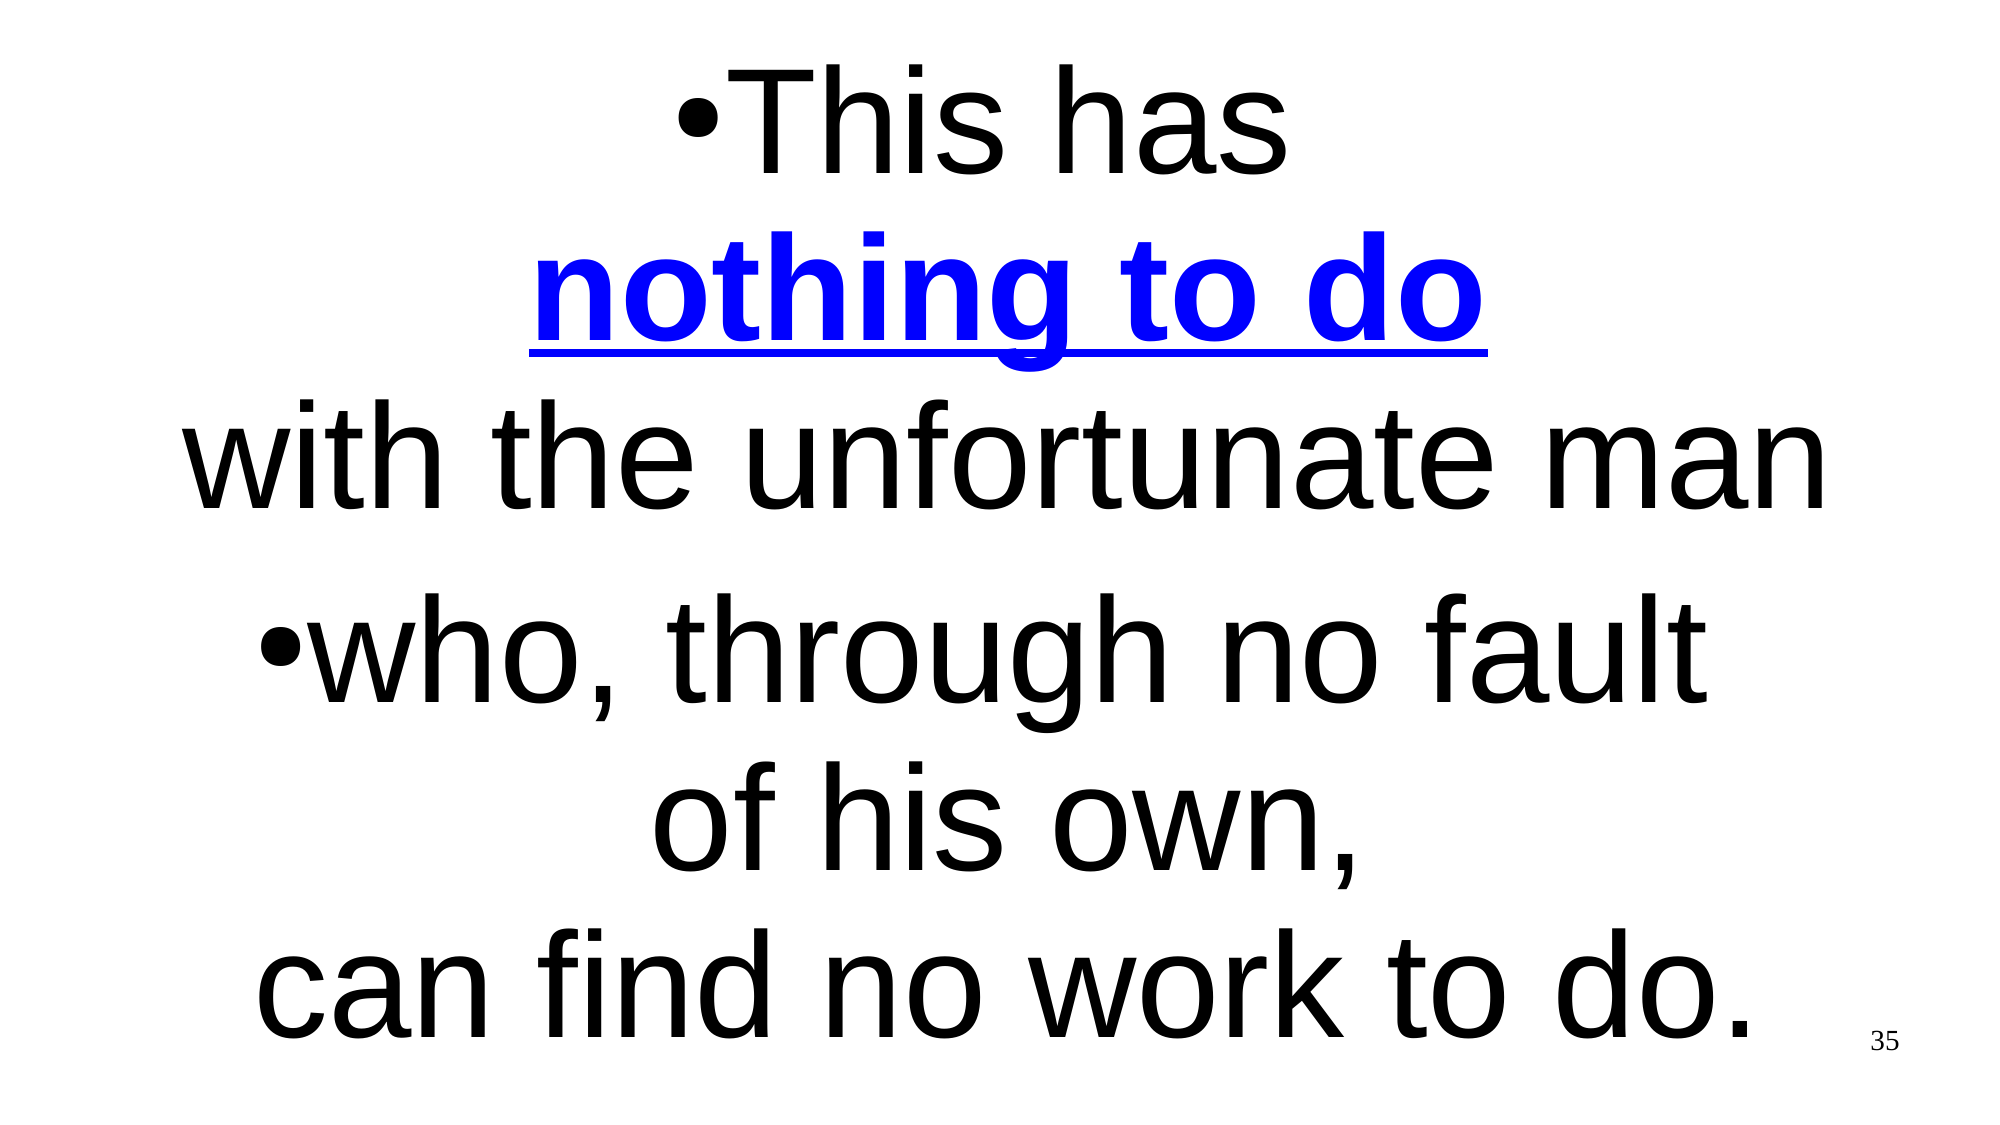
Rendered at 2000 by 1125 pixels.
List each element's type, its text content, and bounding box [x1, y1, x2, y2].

list This has nothing to do with the unfortunate man who, through no fault of his own, can find no work to do. [37, 37, 1951, 1088]
